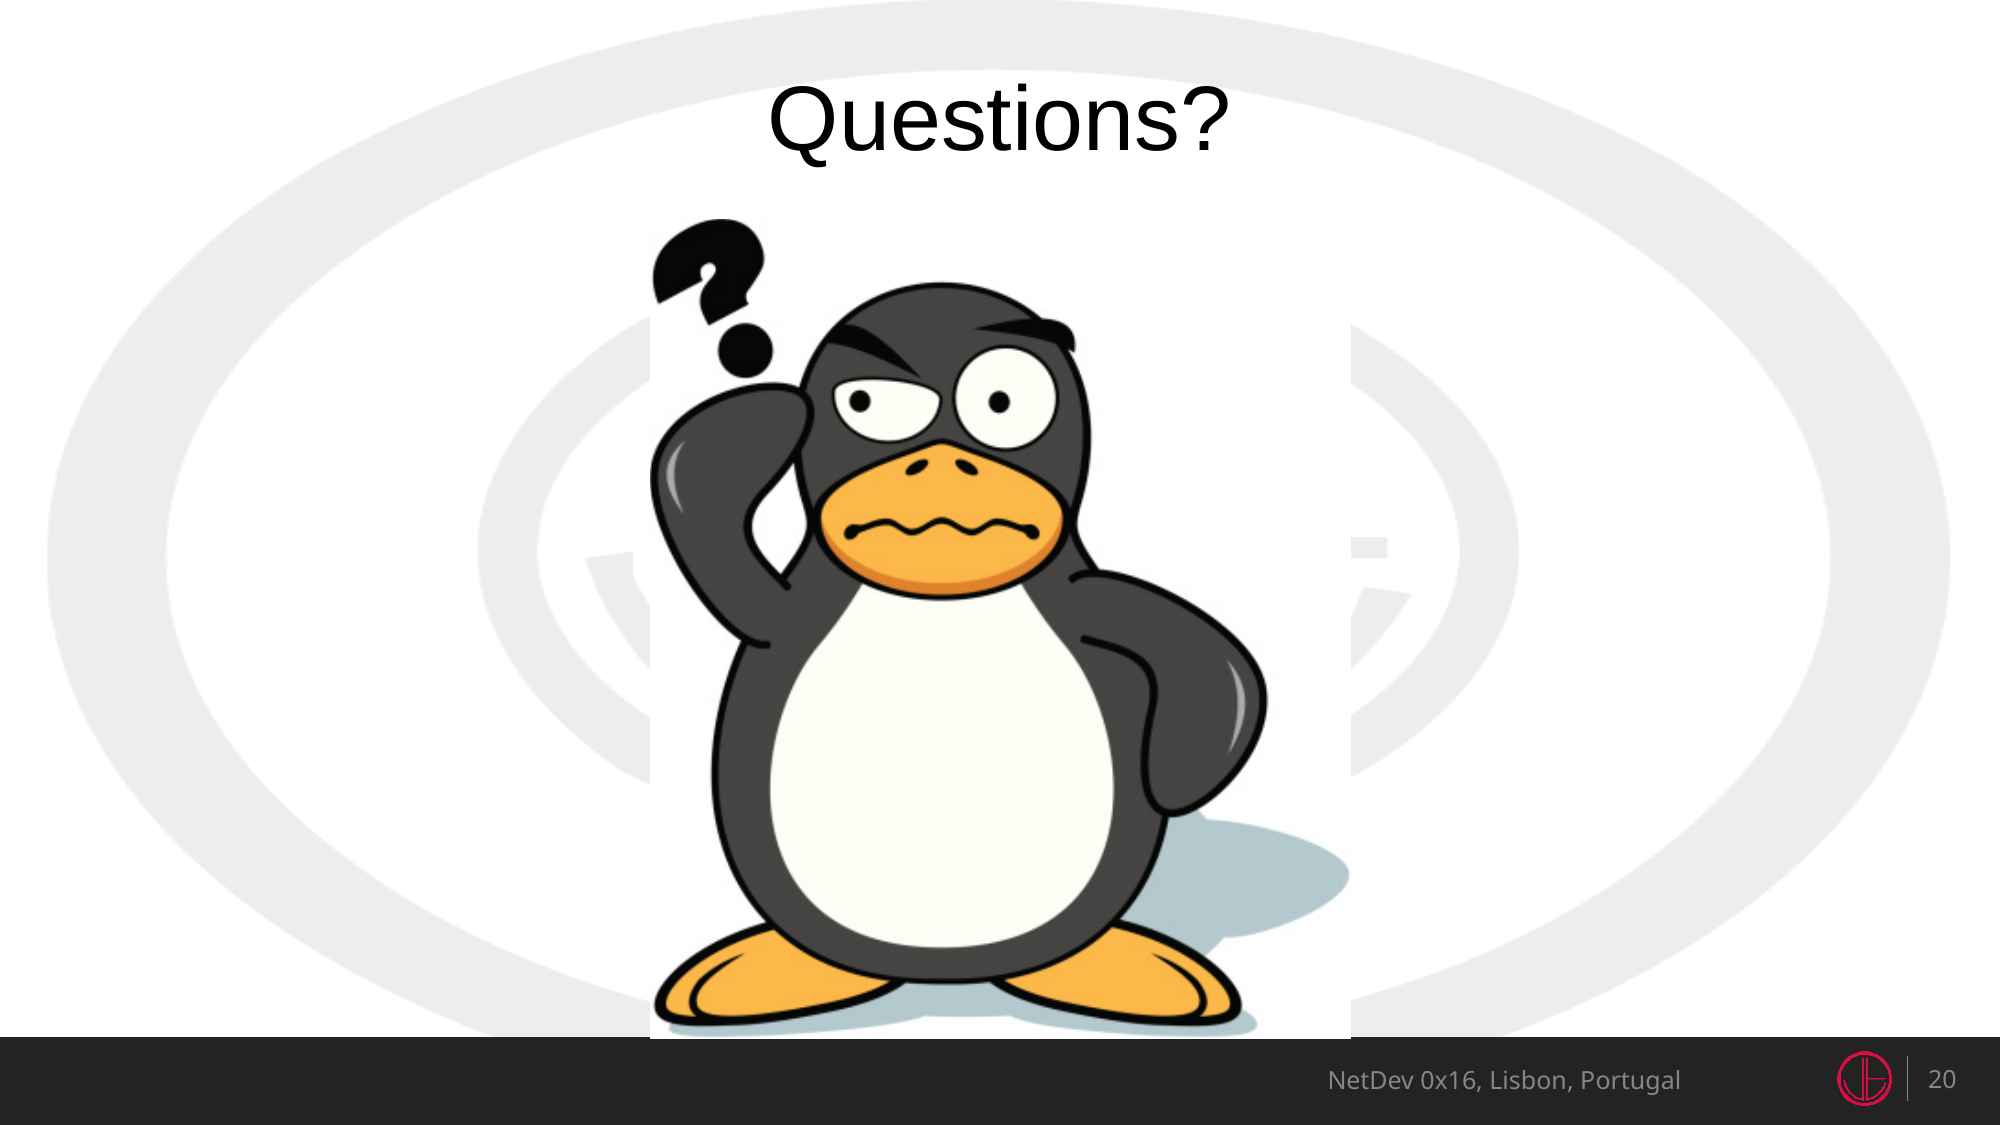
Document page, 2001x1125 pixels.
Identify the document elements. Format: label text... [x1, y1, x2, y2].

picture [1837, 1051, 1892, 1106]
title Questions? [137, 25, 1863, 220]
text_box <number> [1913, 1050, 2000, 1111]
text_box NetDev 0x16, Lisbon, Portugal [1312, 1050, 1763, 1110]
picture [650, 219, 1351, 1039]
